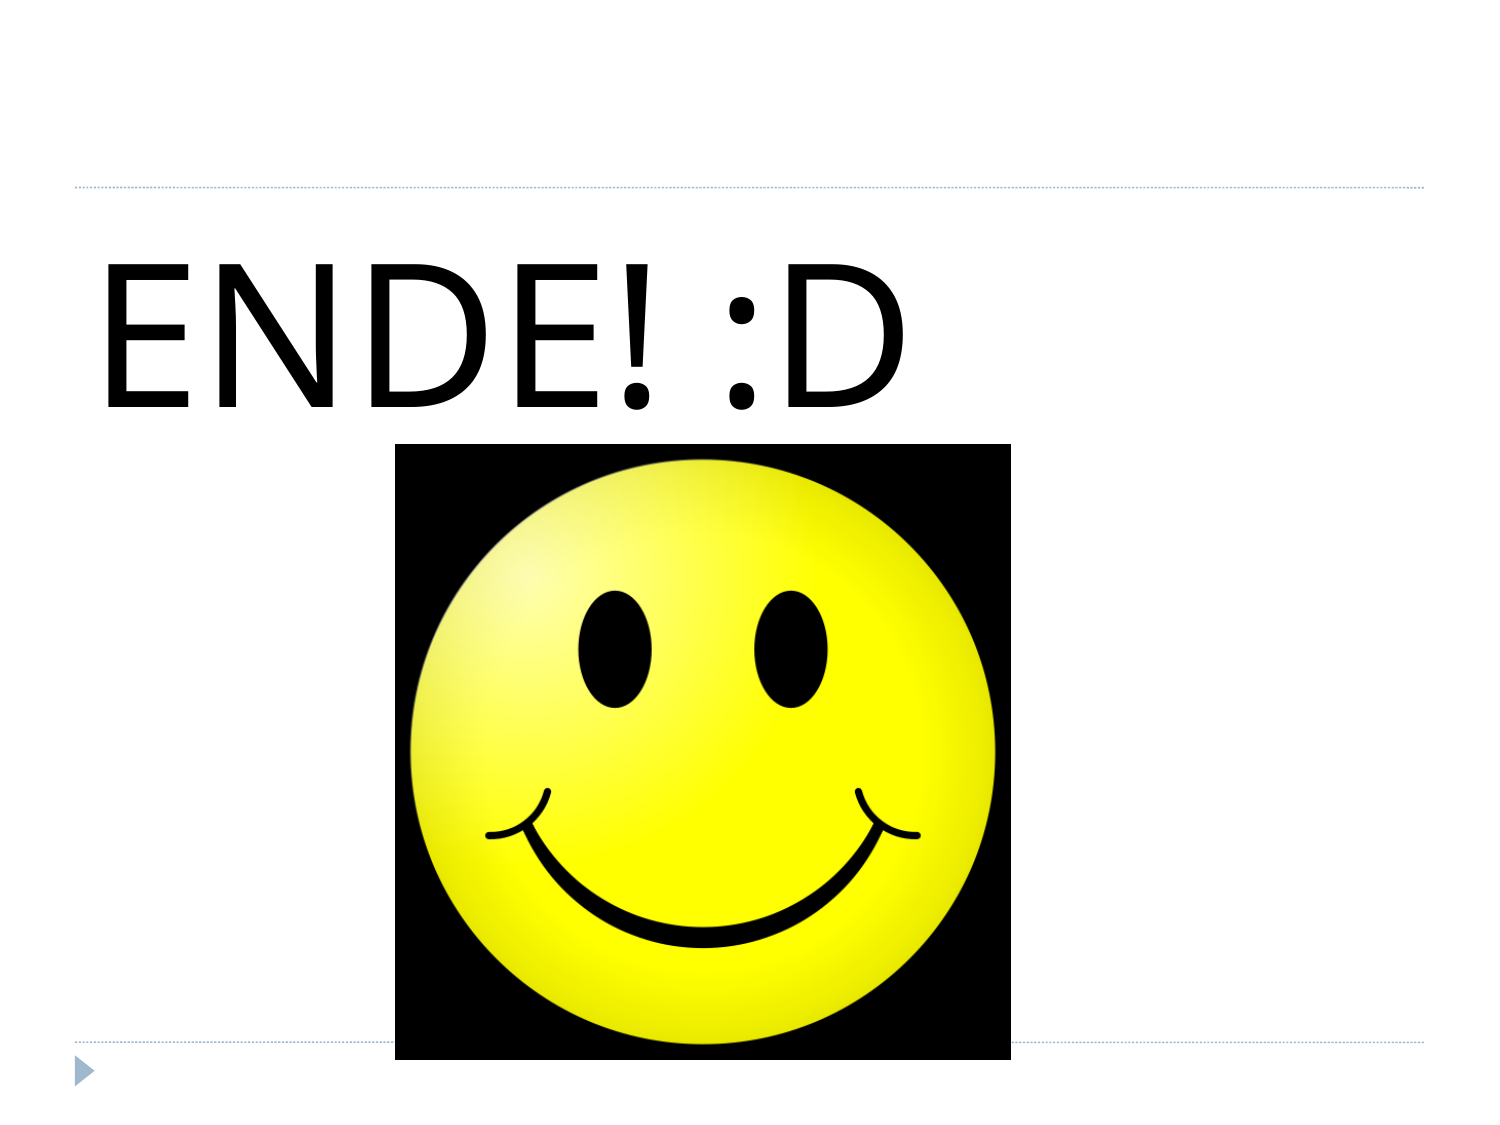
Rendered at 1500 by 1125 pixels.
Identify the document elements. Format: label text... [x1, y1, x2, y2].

text_box ENDE! :D [74, 199, 1425, 1010]
picture [395, 444, 1011, 1060]
